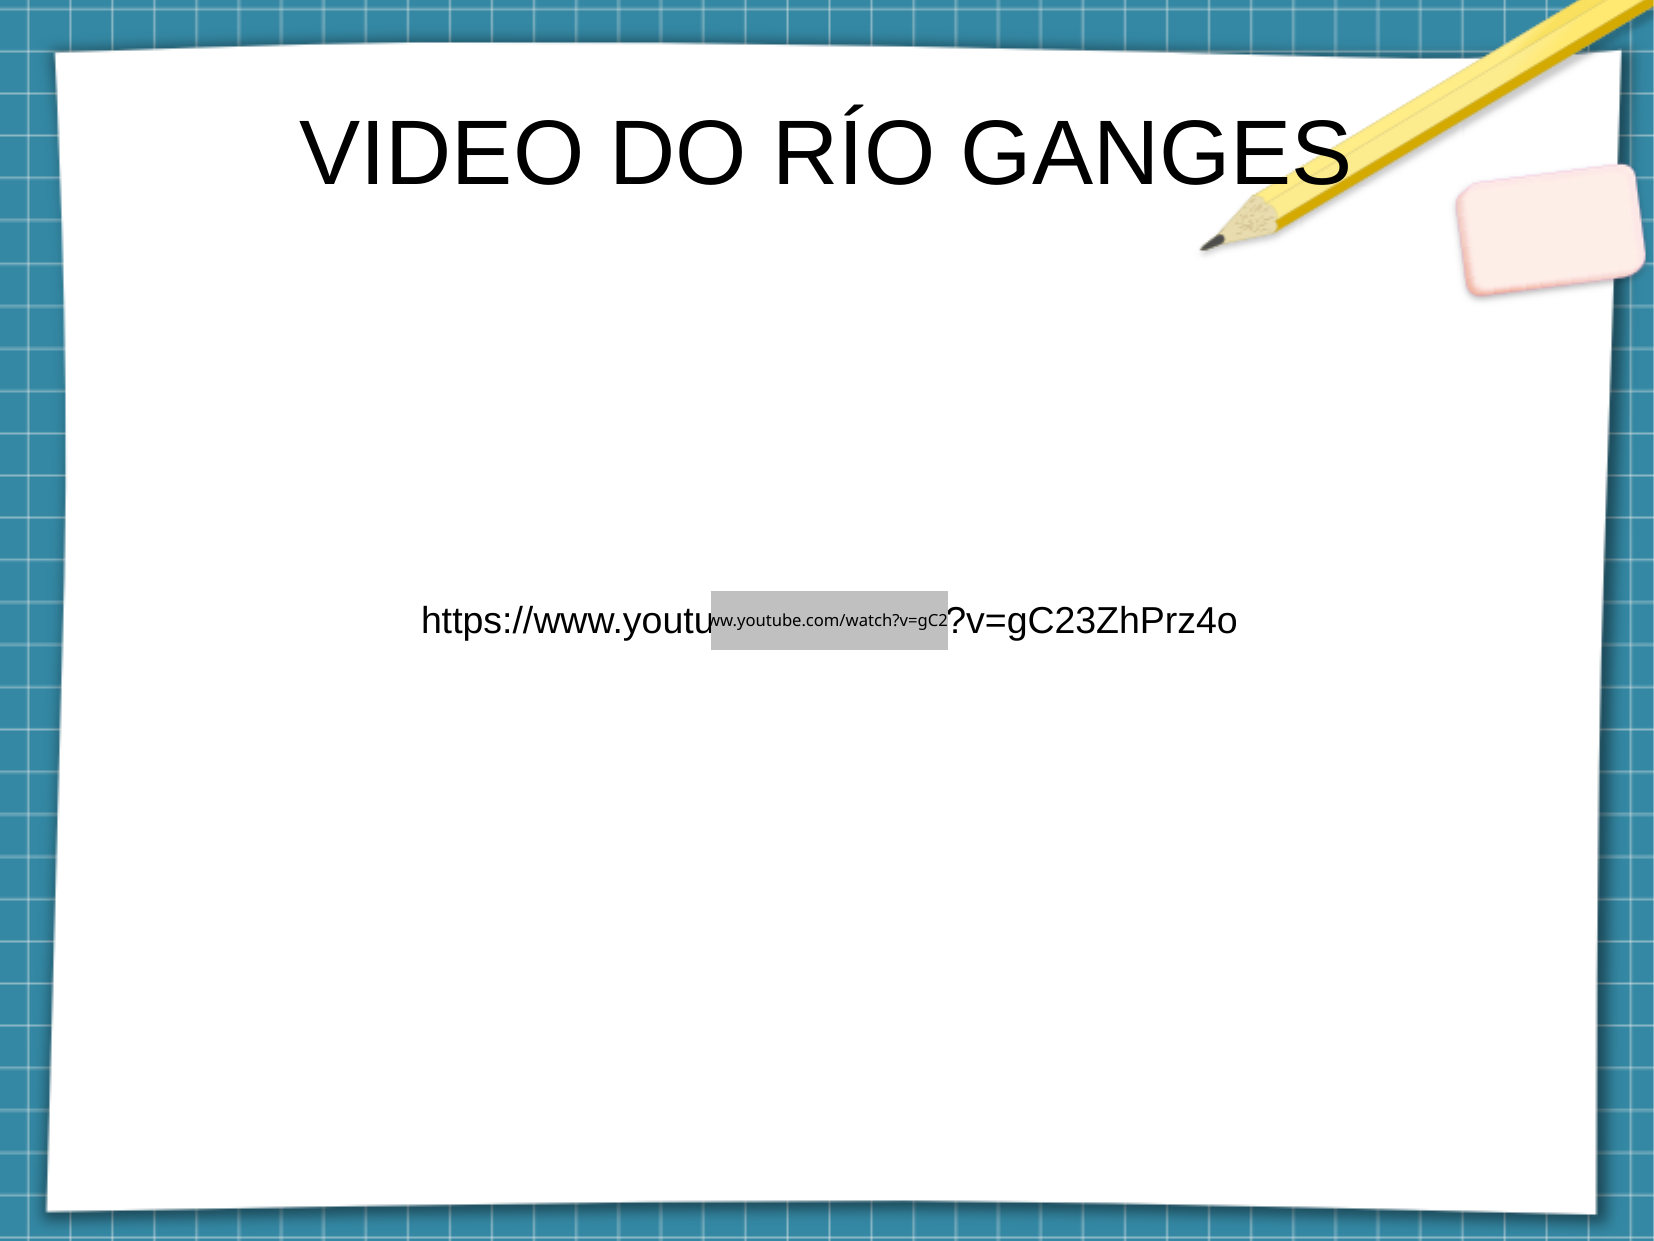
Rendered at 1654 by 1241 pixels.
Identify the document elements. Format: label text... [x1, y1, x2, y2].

picture [0, 0, 1654, 1241]
title VIDEO DO RÍO GANGES [82, 49, 1571, 257]
text_box https://www.youtube.com/watch?v=gC23ZhPrz4o [406, 592, 711, 649]
text_box https://www.youtube.com/watch?v=gC23ZhPrz4o [948, 592, 1253, 649]
